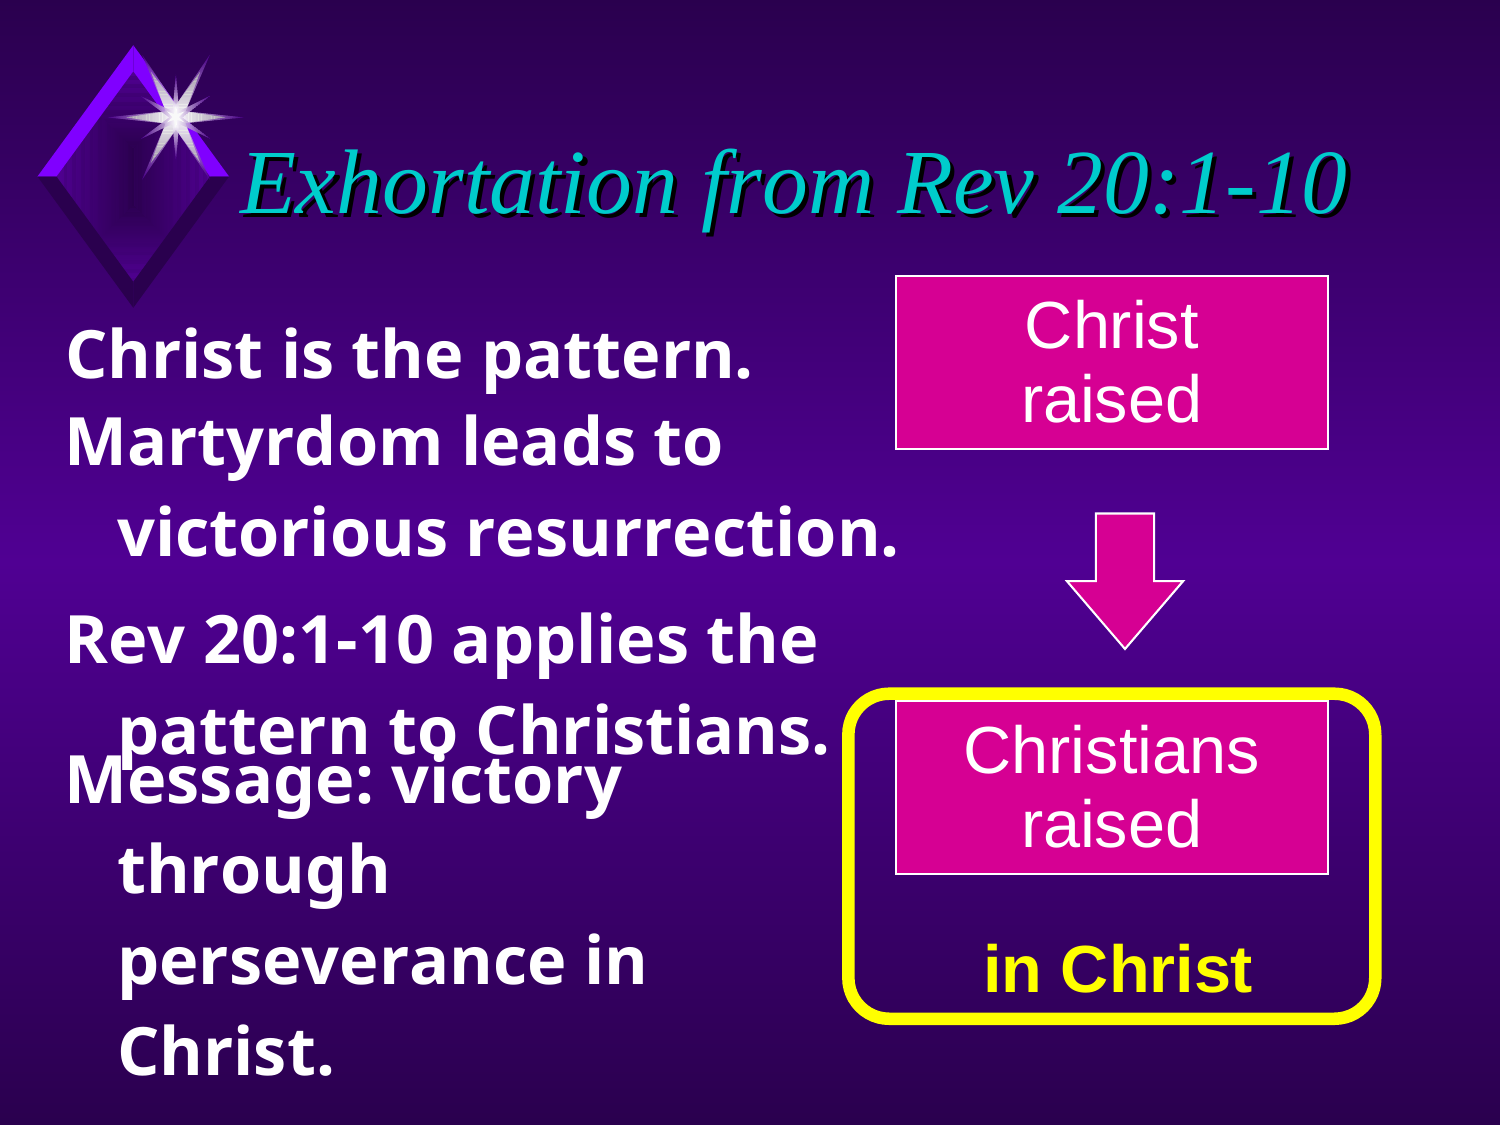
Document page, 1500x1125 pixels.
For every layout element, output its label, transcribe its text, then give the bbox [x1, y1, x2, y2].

text_box Christians raised [895, 701, 1328, 874]
text_box Martyrdom leads to victorious resurrection. Rev 20:1-10 applies the pattern to Christians. [49, 387, 975, 713]
text_box [1066, 513, 1184, 649]
list Christ is the pattern. [49, 299, 888, 387]
text_box Message: victory through perseverance in Christ. [50, 724, 876, 913]
text_box Christ raised [895, 276, 1328, 449]
title Exhortation from Rev 20:1-10 [224, 78, 1388, 288]
text_box in Christ [868, 924, 1369, 1012]
